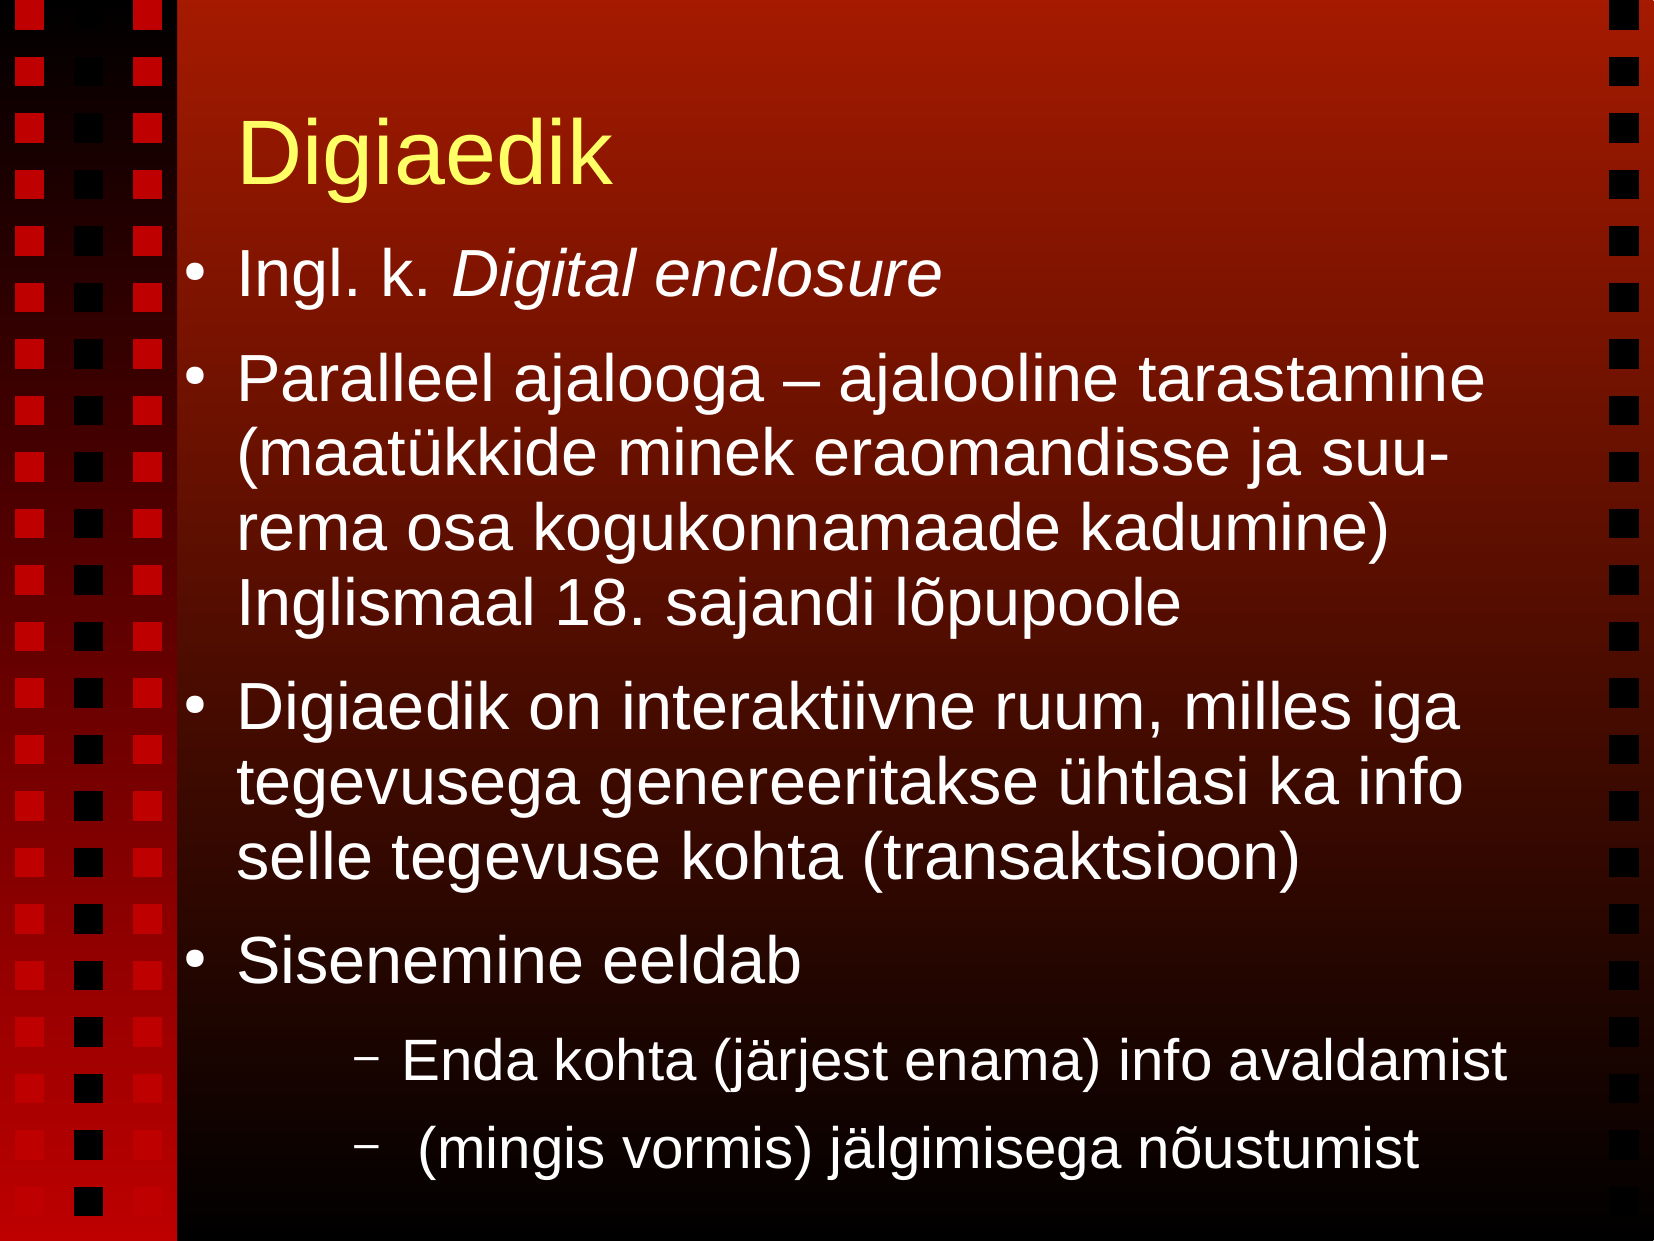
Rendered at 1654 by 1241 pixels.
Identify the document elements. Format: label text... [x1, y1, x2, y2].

title Digiaedik [236, 49, 1571, 236]
list Ingl. k. Digital enclosure Paralleel ajalooga – ajalooline tarastamine (maatükkide minek eraomandisse ja suu- rema osa kogukonnamaade kadumine) Inglismaal 18. sajandi lõpupoole Digiaedik on interaktiivne ruum, milles iga tegevusega genereeritakse ühtlasi ka info selle tegevuse kohta (transaktsioon) Sisenemine eeldab Enda kohta (järjest enama) info avaldamist (mingis vormis) jälgimisega nõustumist [165, 236, 1571, 1235]
